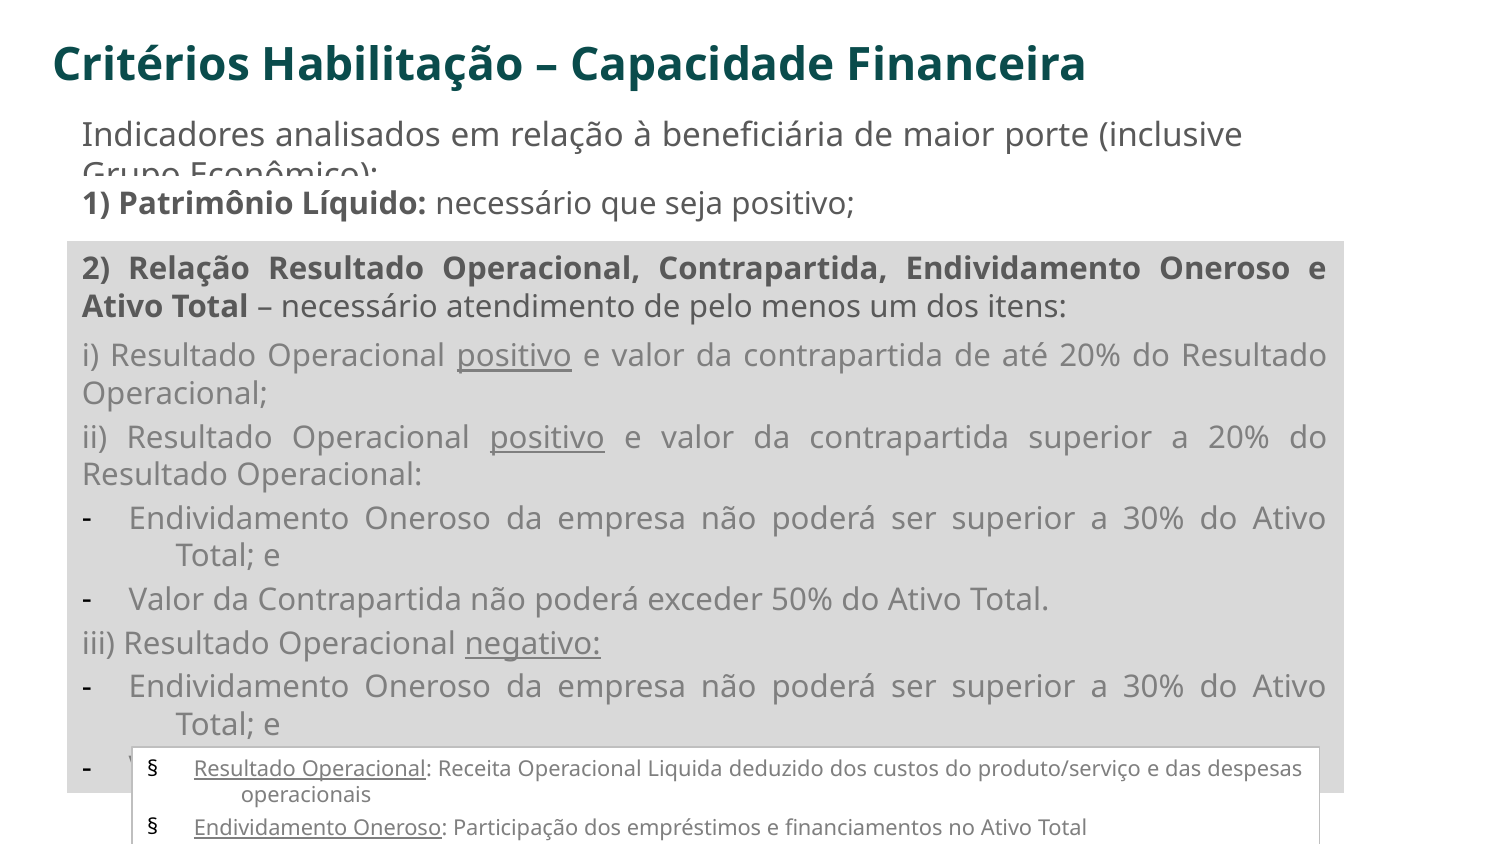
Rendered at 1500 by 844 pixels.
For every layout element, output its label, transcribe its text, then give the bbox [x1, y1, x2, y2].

text_box 2) Relação Resultado Operacional, Contrapartida, Endividamento Oneroso e Ativo Total – necessário atendimento de pelo menos um dos itens: i) Resultado Operacional positivo e valor da contrapartida de até 20% do Resultado Operacional; ii) Resultado Operacional positivo e valor da contrapartida superior a 20% do Resultado Operacional: Endividamento Oneroso da empresa não poderá ser superior a 30% do Ativo Total; e Valor da Contrapartida não poderá exceder 50% do Ativo Total. iii) Resultado Operacional negativo: Endividamento Oneroso da empresa não poderá ser superior a 30% do Ativo Total; e Valor da Contrapartida não poderá exceder 50% do Ativo Total. [67, 241, 1344, 793]
text_box Critérios Habilitação – Capacidade Financeira [37, 4, 1454, 97]
text_box Resultado Operacional: Receita Operacional Liquida deduzido dos custos do produto/serviço e das despesas operacionais Endividamento Oneroso: Participação dos empréstimos e financiamentos no Ativo Total [132, 747, 1319, 844]
text_box 1) Patrimônio Líquido: necessário que seja positivo; [67, 176, 1344, 228]
text_box Indicadores analisados em relação à beneficiária de maior porte (inclusive Grupo Econômico): [67, 106, 1358, 201]
